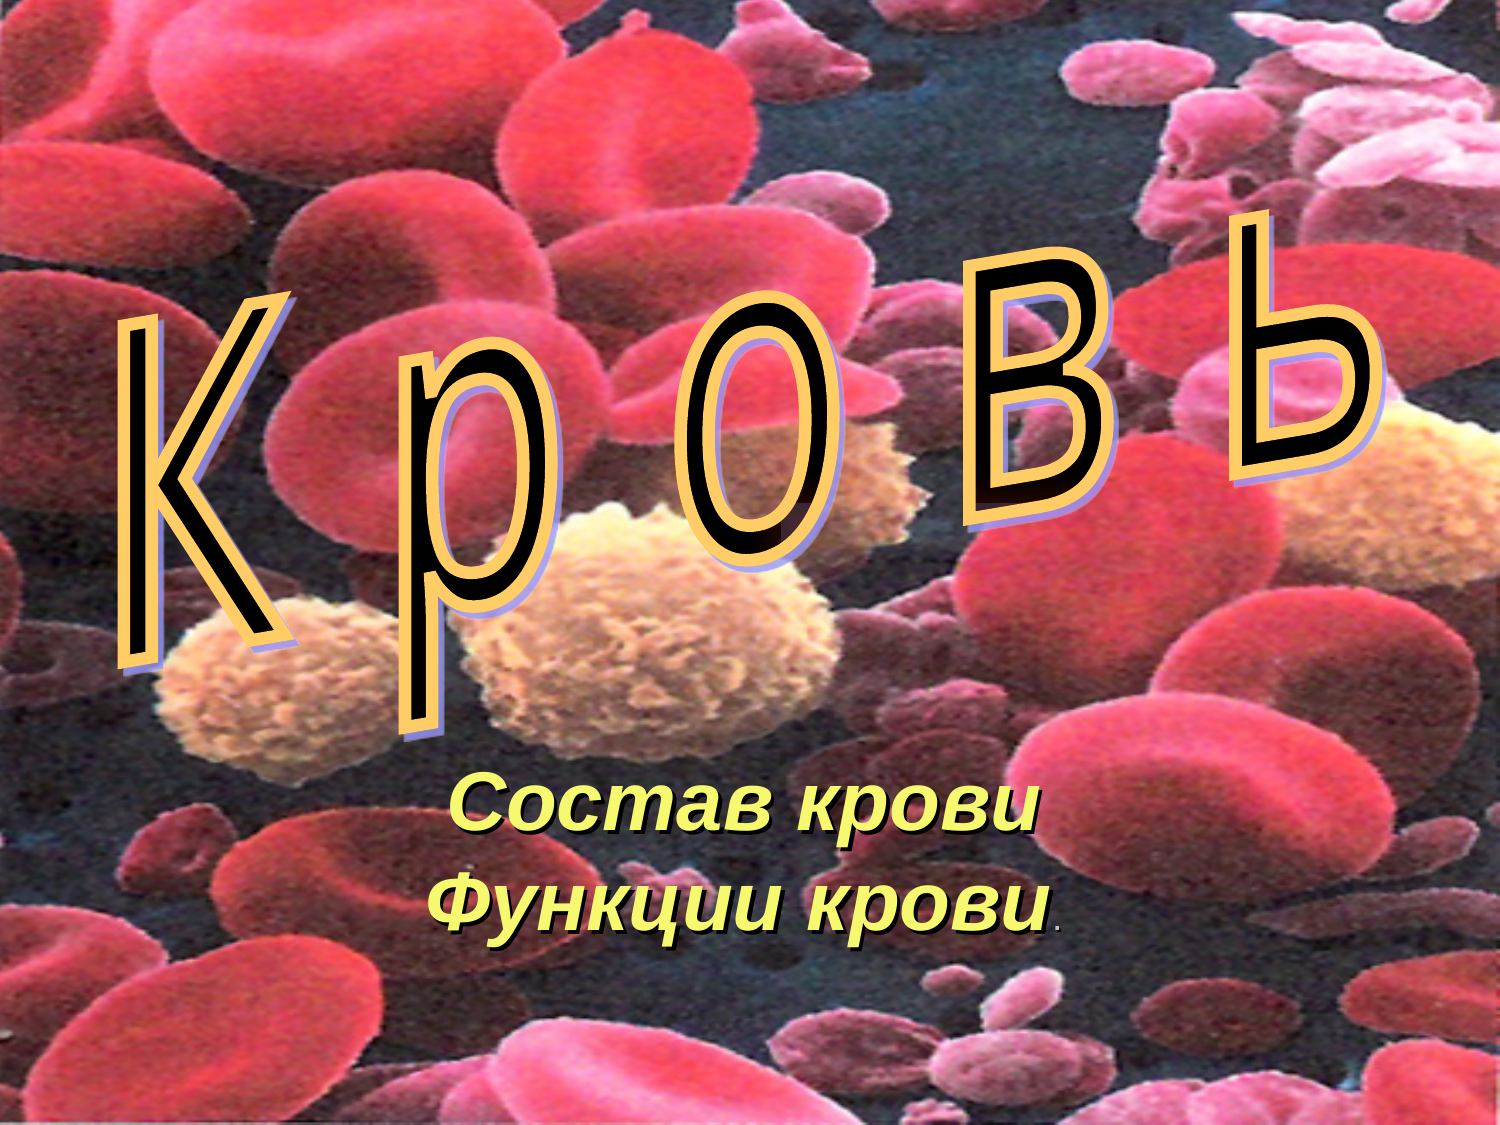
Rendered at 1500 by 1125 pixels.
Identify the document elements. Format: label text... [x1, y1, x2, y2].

picture [0, 0, 1500, 1125]
text_box Кровь [405, 342, 552, 728]
text_box Кровь [1235, 216, 1376, 474]
text_box Кровь [969, 252, 1108, 519]
text_box Кровь [680, 296, 834, 561]
text_box Кровь [123, 299, 285, 662]
text_box Состав крови Функции крови. [407, 739, 1081, 955]
